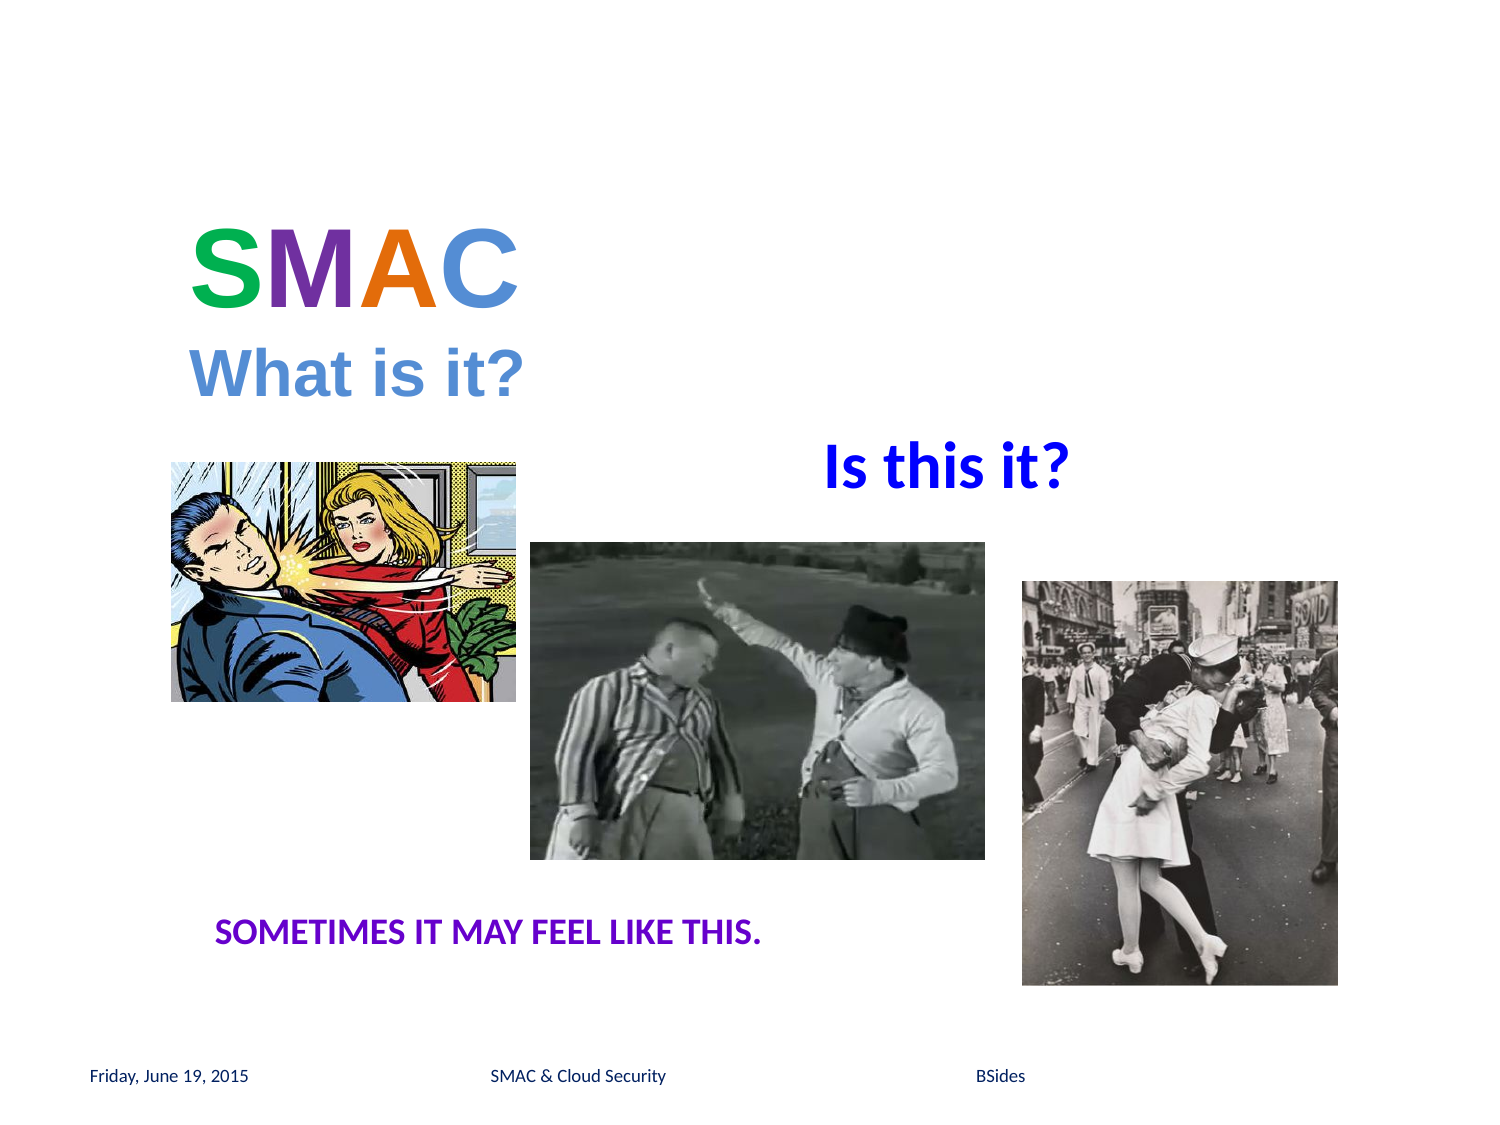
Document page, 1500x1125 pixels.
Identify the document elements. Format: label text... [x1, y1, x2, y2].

picture [530, 542, 985, 861]
text_box Friday, June 19, 2015 SMAC & Cloud Security BSides [74, 1042, 1395, 1103]
text_box SMAC What is it? [174, 187, 545, 420]
text_box Is this it? [731, 414, 1164, 510]
text_box SOMETIMES IT MAY FEEL LIKE THIS. [200, 900, 990, 961]
picture [171, 462, 516, 702]
picture [1022, 581, 1338, 986]
